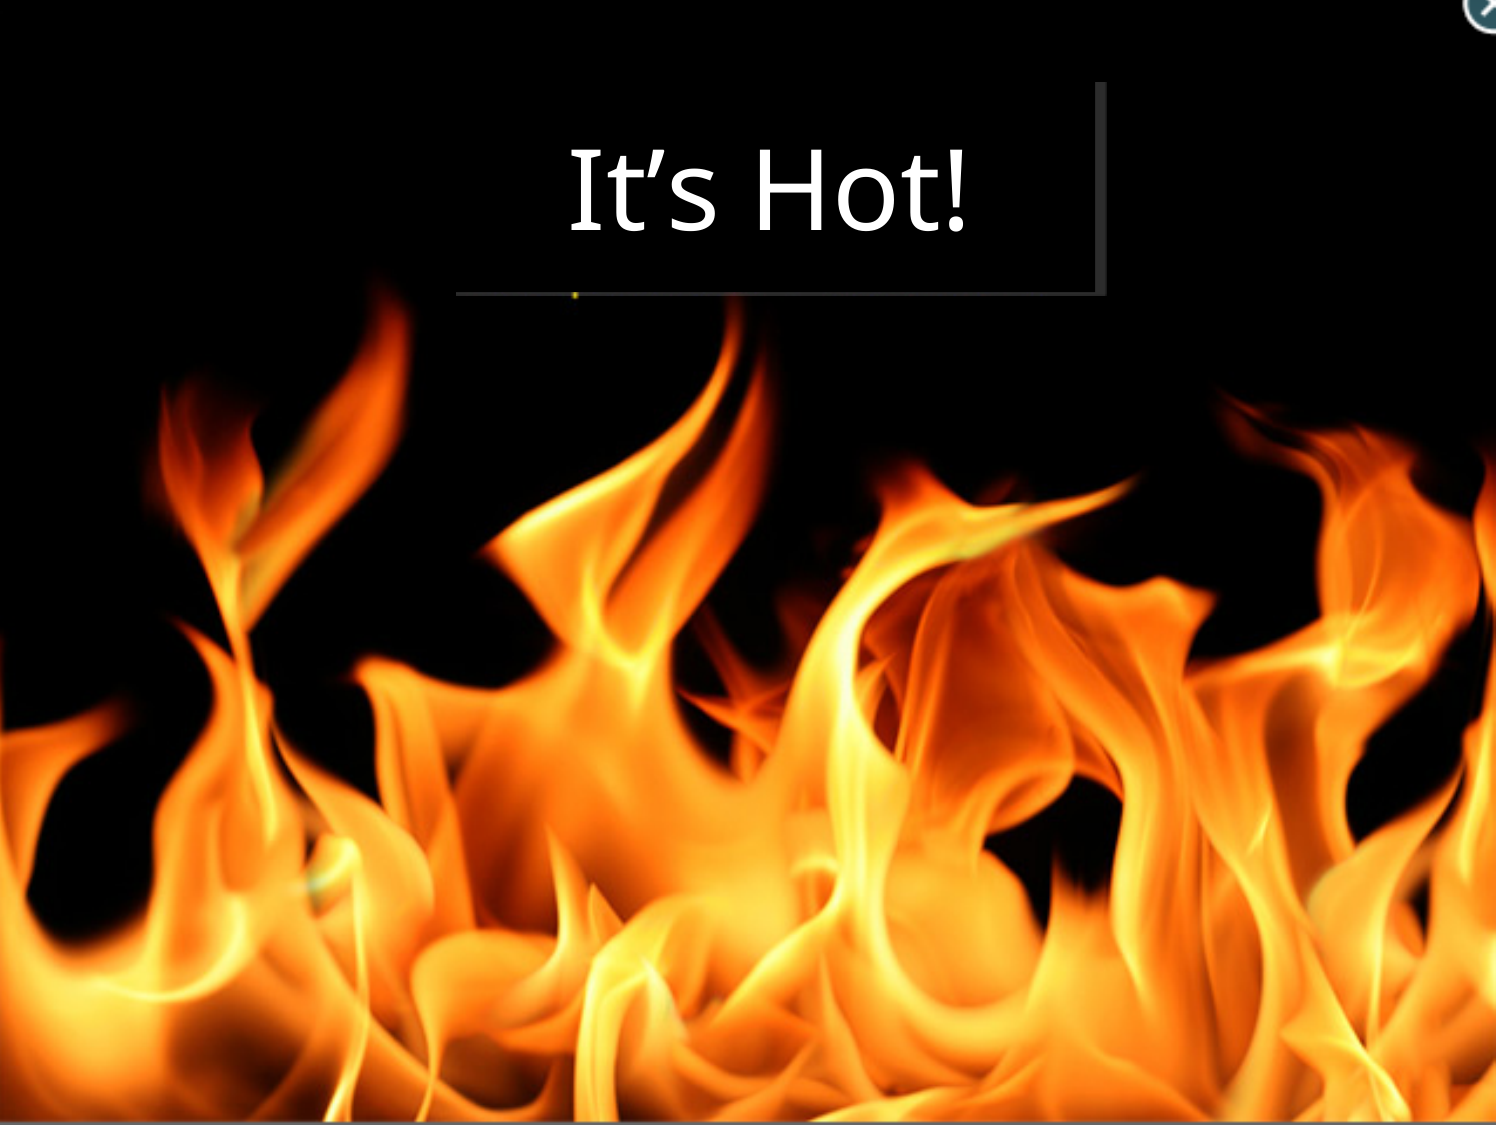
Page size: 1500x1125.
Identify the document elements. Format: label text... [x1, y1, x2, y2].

picture [0, 0, 1496, 1125]
text_box It’s Hot! [444, 78, 1096, 293]
